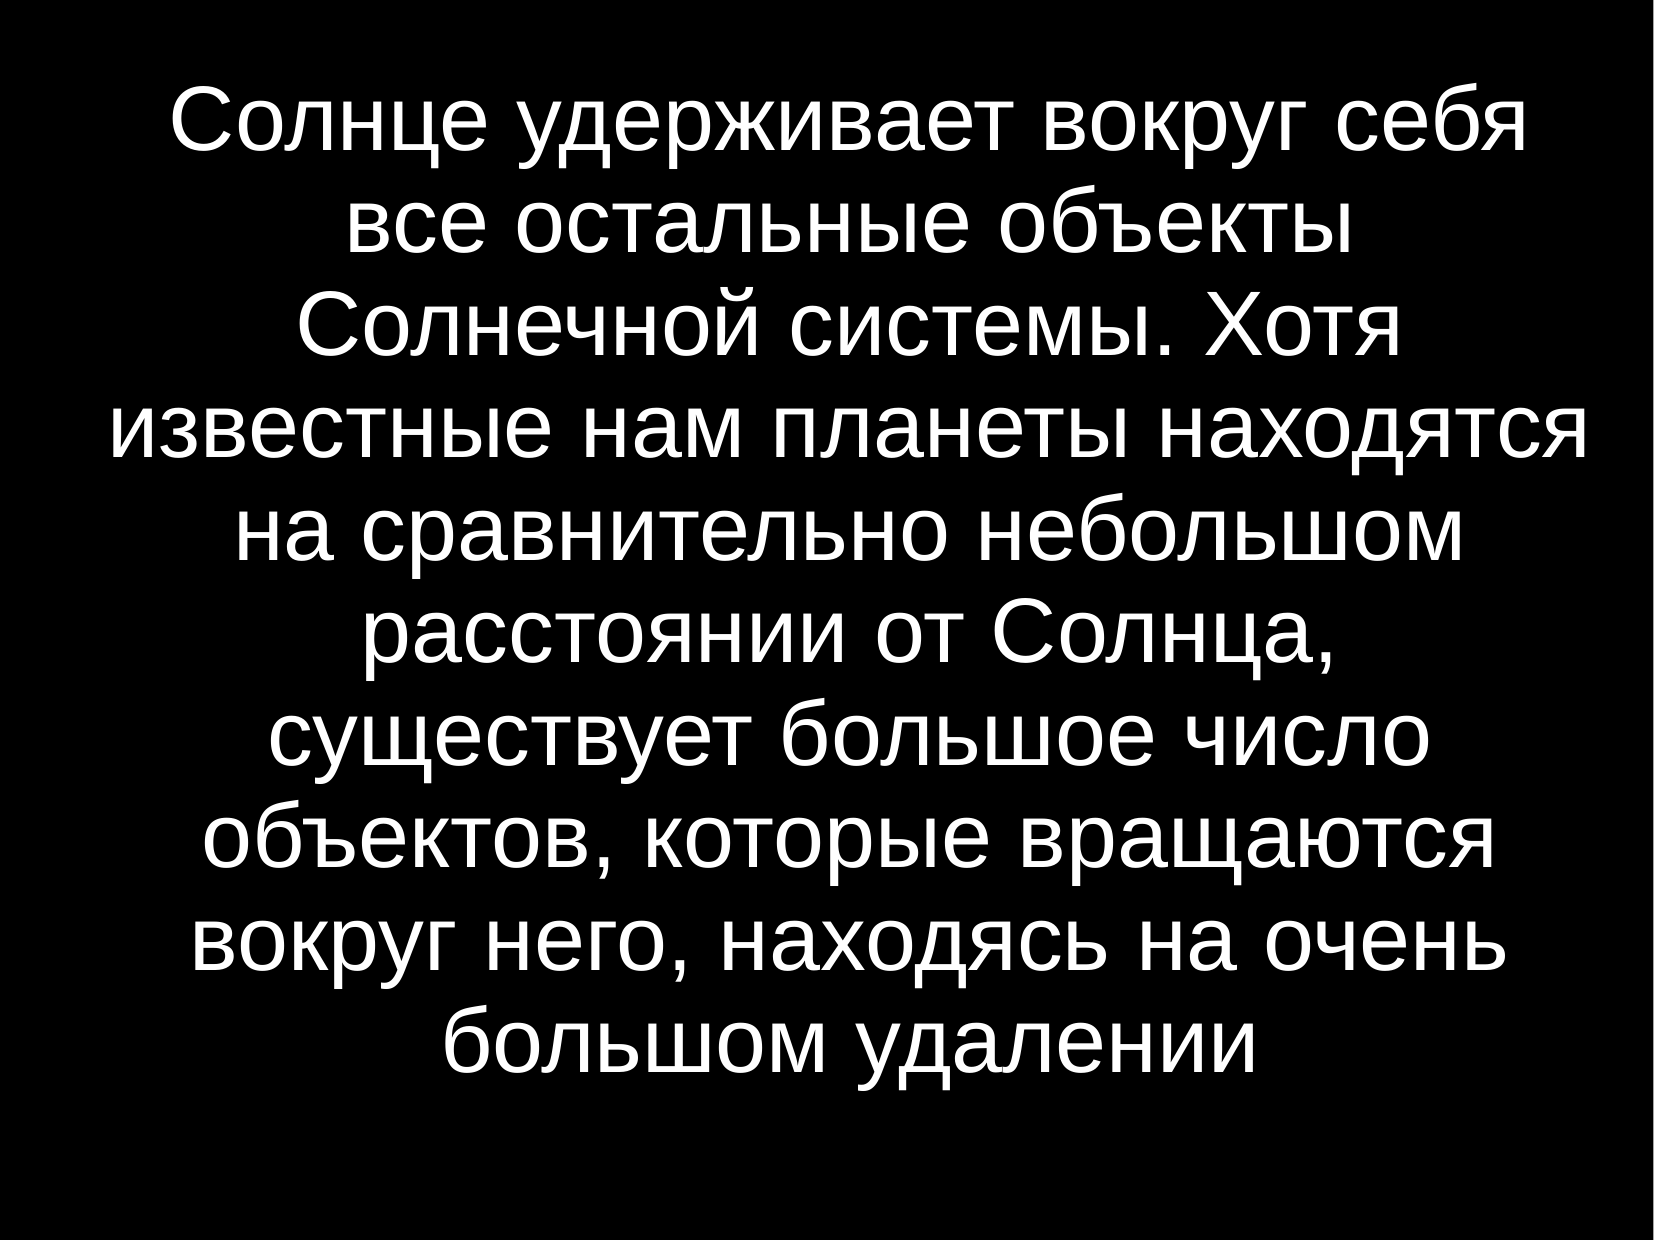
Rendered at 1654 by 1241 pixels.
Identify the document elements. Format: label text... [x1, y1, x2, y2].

title Солнце удерживает вокруг себя все остальные объекты Солнечной системы. Хотя известные нам планеты находятся на сравнительно небольшом расстоянии от Солнца, существует большое число объектов, которые вращаются вокруг него, находясь на очень большом удалении [106, 67, 1595, 1093]
